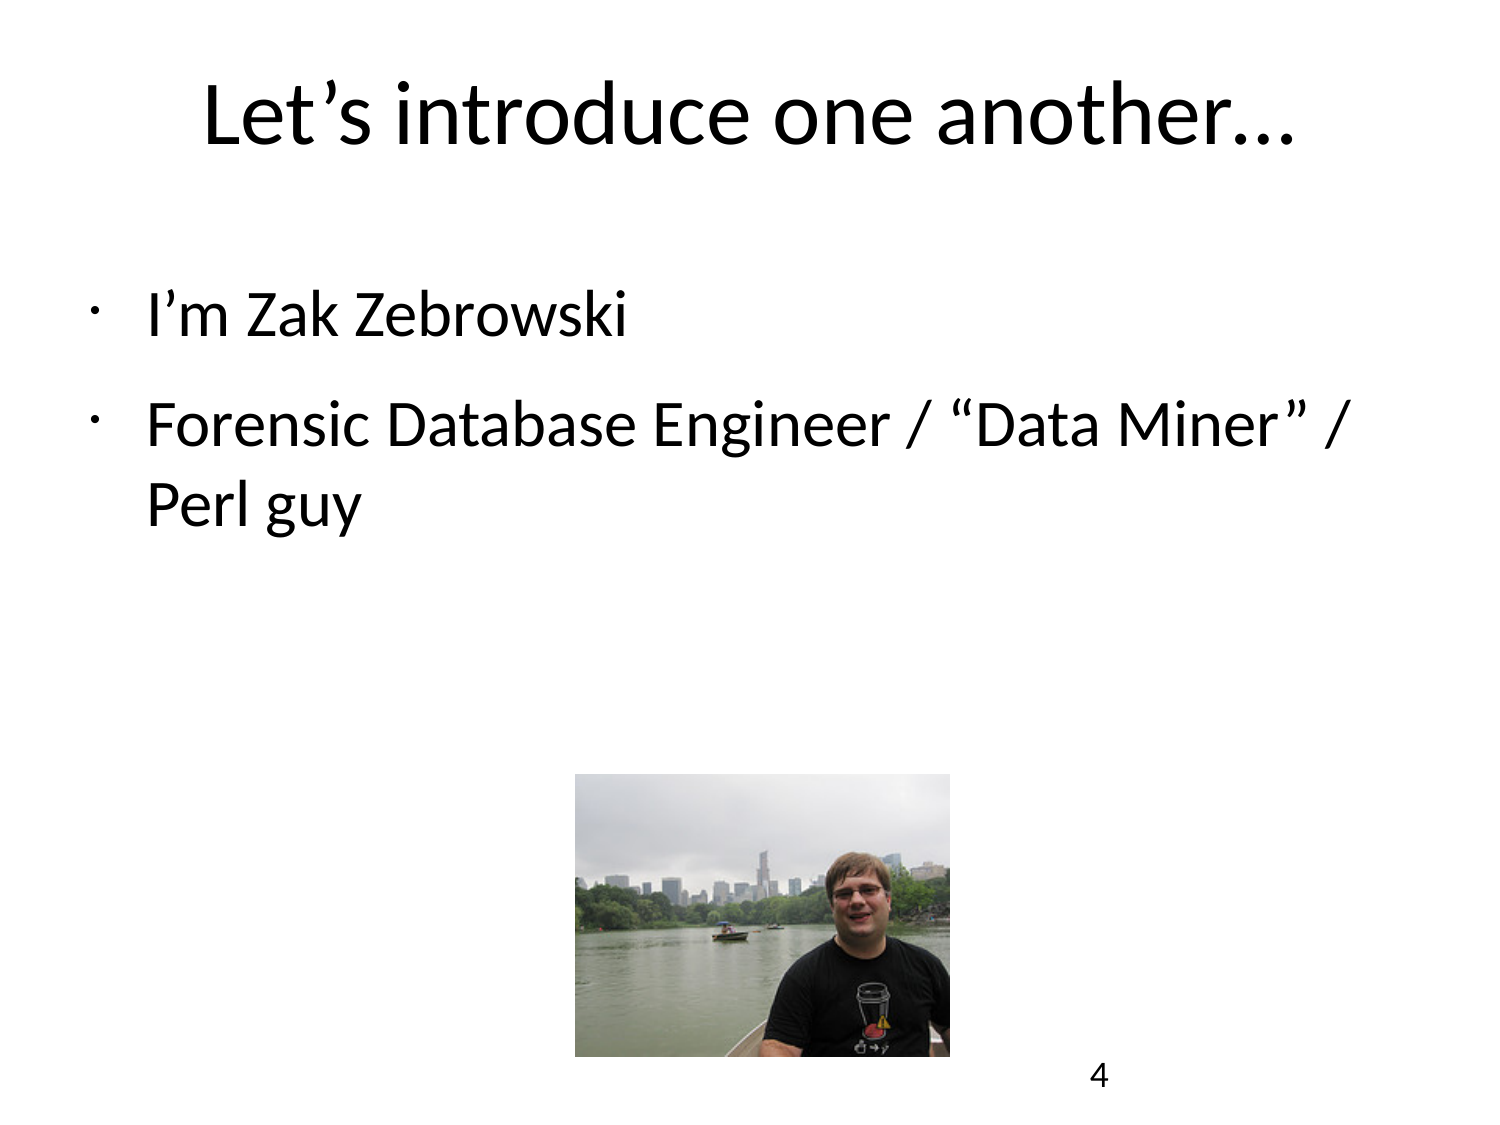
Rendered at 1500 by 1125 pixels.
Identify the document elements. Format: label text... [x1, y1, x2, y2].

title Let’s introduce one another… [75, 45, 1425, 233]
list I’m Zak Zebrowski Forensic Database Engineer / “Data Miner” / Perl guy [75, 262, 1425, 1005]
picture [575, 774, 950, 1057]
slide_number <number> [1074, 1042, 1425, 1103]
